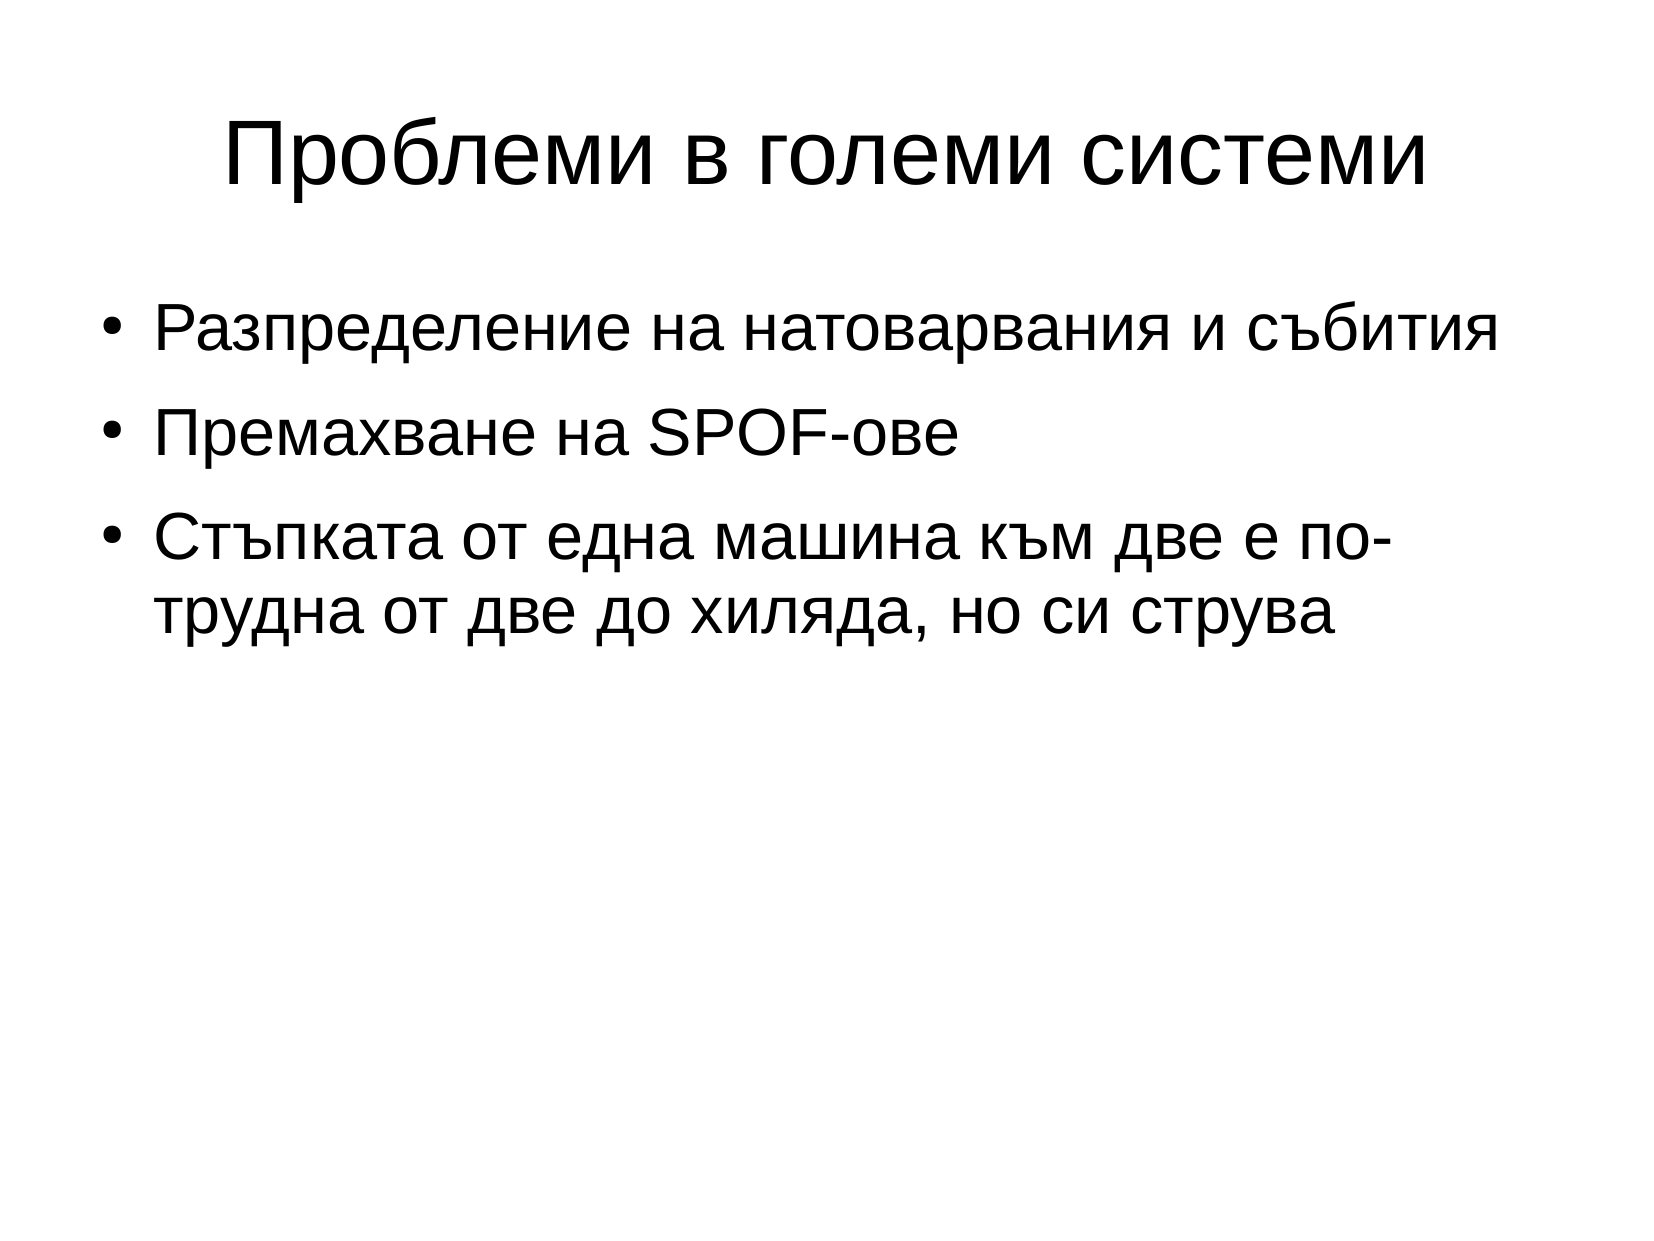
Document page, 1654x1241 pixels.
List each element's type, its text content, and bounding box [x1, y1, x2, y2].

title Проблеми в големи системи [82, 49, 1571, 257]
list Разпределение на натоварвания и събития Премахване на SPOF-ове Стъпката от една машина към две е по-трудна от две до хиляда, но си струва [82, 290, 1538, 1010]
